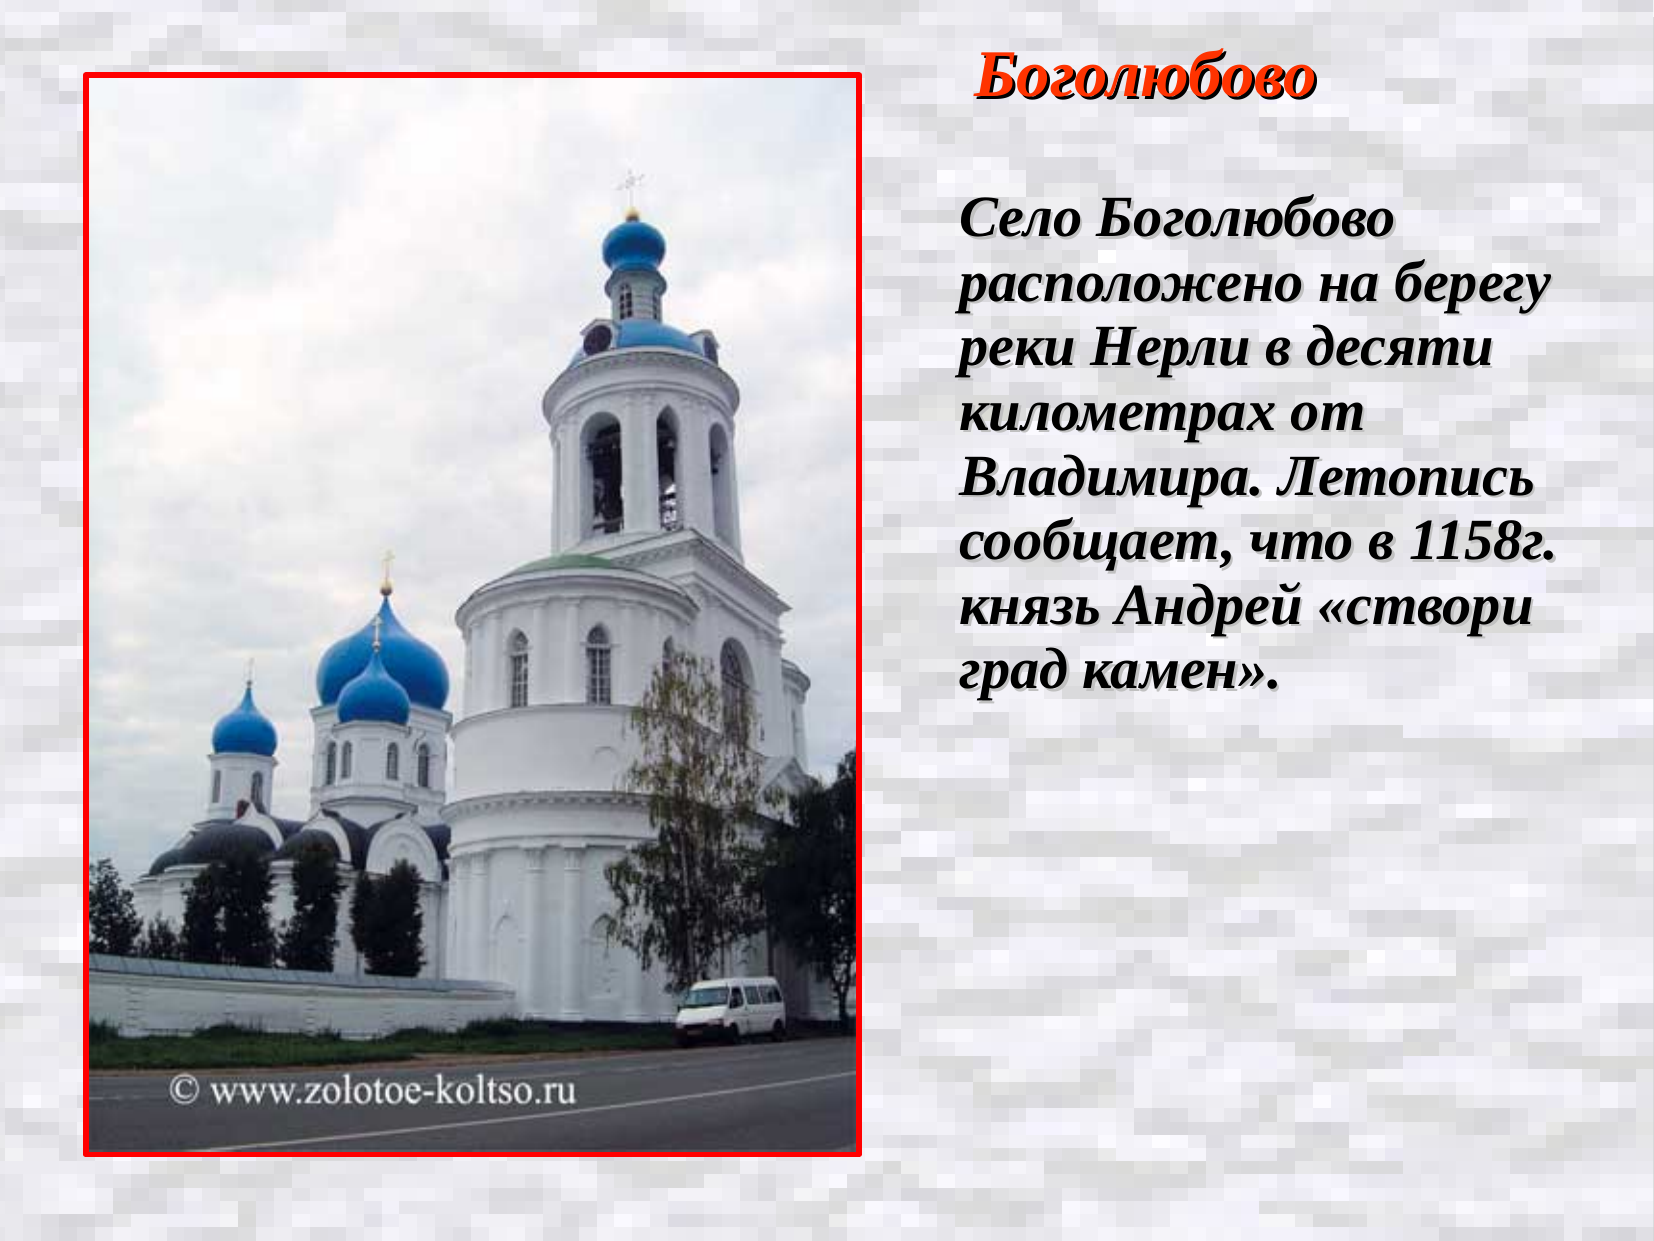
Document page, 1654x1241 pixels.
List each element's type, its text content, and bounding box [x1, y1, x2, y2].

picture [0, 0, 1654, 1241]
text_box Село Боголюбово расположено на берегу реки Нерли в десяти километрах от Владимира. Летопись сообщает, что в 1158г. князь Андрей «створи град камен». [944, 177, 1625, 810]
text_box Боголюбово [785, 29, 1506, 235]
